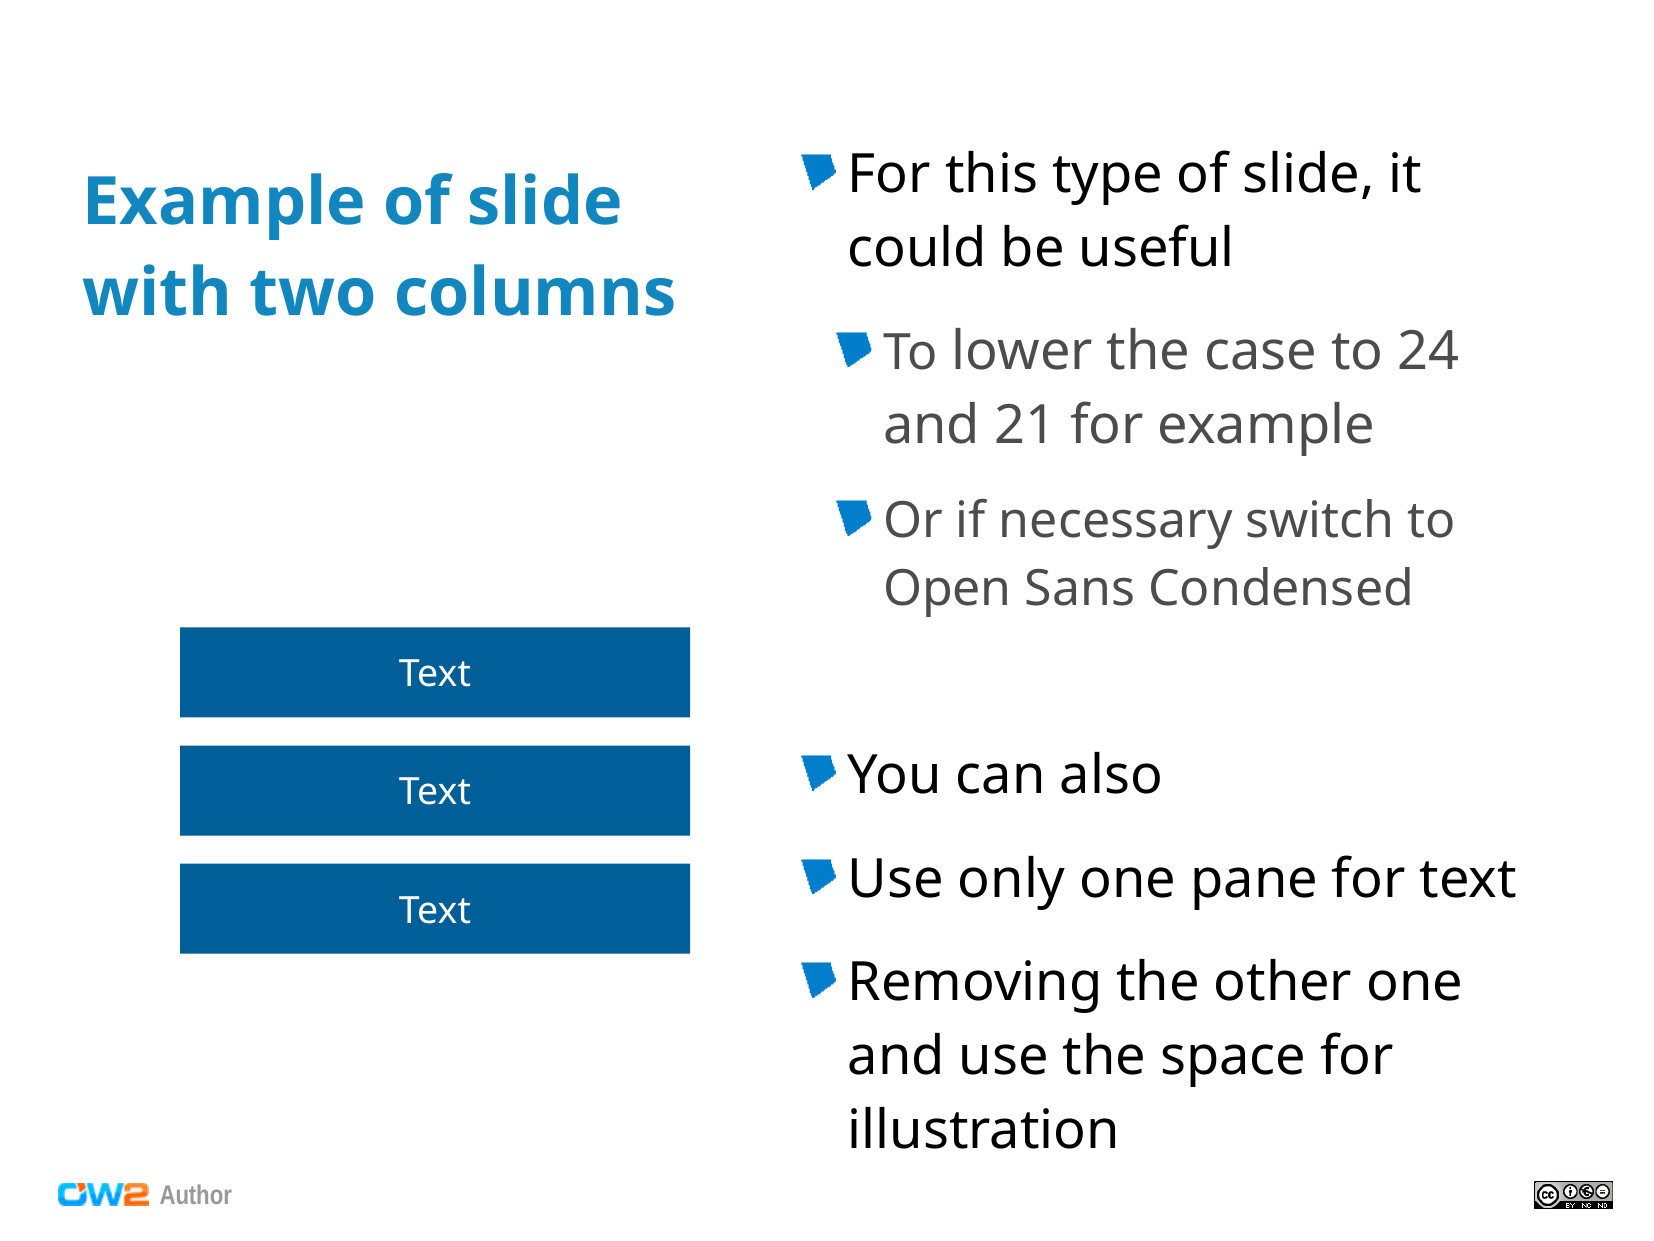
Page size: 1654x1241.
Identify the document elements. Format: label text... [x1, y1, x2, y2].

picture [58, 1183, 149, 1206]
title Example of slide with two columns [82, 153, 756, 589]
list For this type of slide, it could be useful To lower the case to 24 and 21 for example Or if necessary switch to Open Sans Condensed You can also Use only one pane for text Removing the other one and use the space for illustration [765, 134, 1521, 1195]
picture [1534, 1181, 1613, 1209]
text_box Text [180, 745, 691, 836]
text_box Text [180, 627, 691, 718]
text_box Text [180, 863, 691, 954]
